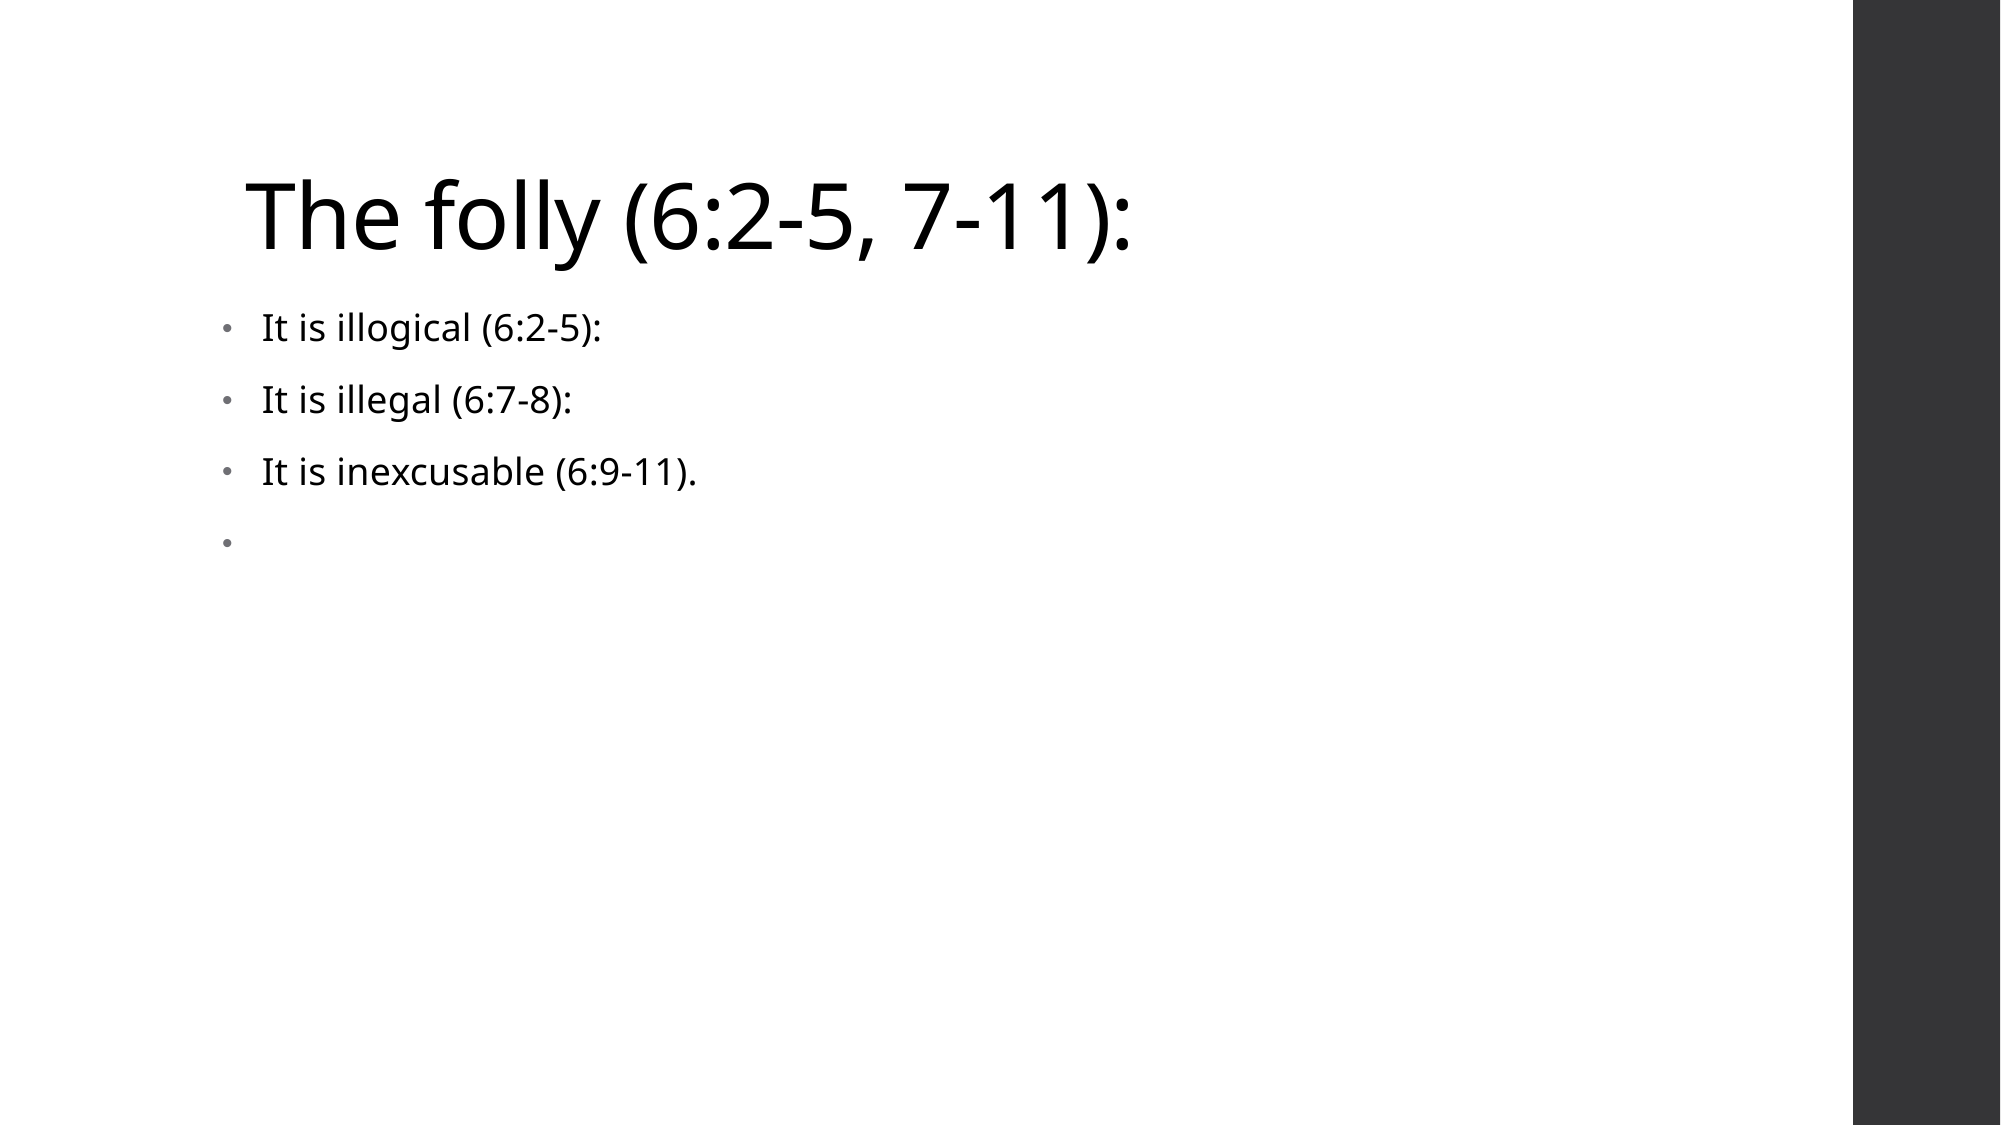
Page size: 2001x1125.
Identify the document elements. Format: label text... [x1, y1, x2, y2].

title The folly (6:2-5, 7-11): [206, 60, 1797, 278]
list It is illogical (6:2-5): It is illegal (6:7-8): It is inexcusable (6:9-11). [206, 299, 1617, 1014]
